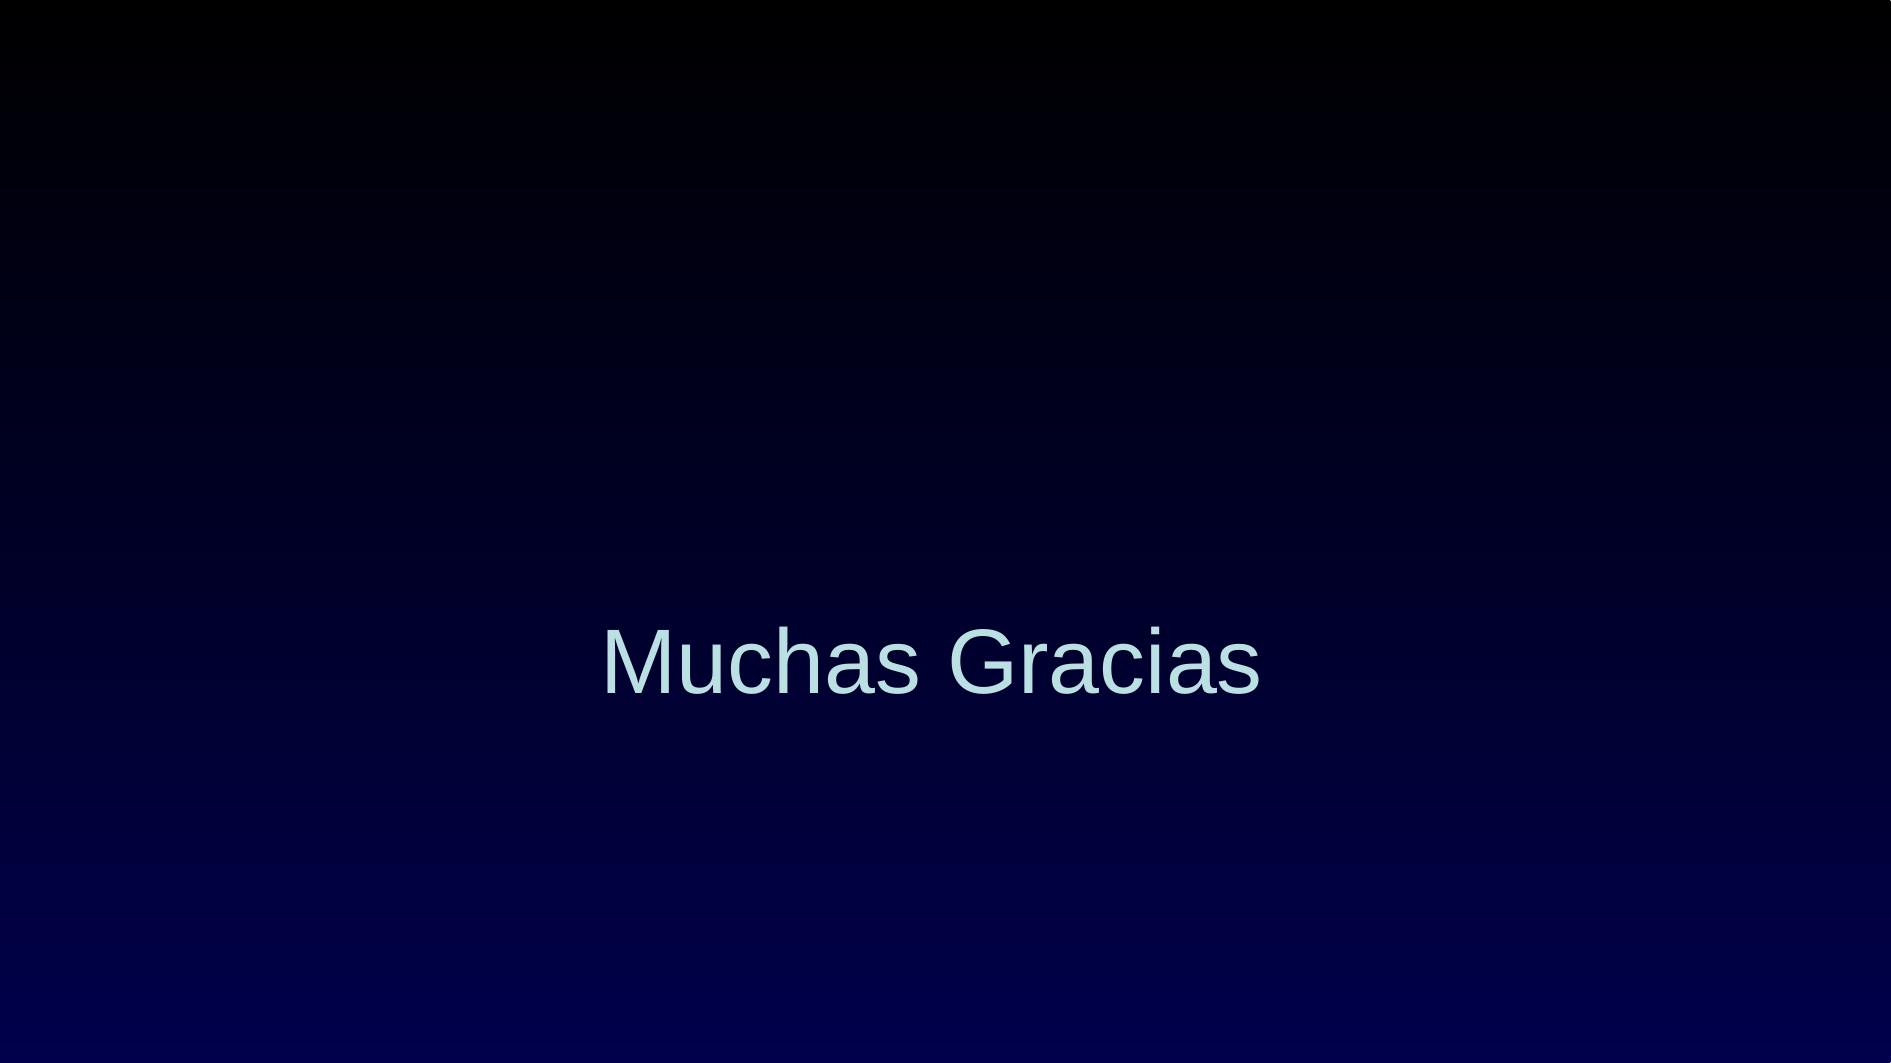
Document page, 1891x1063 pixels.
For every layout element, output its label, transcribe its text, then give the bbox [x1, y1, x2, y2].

text_box Muchas Gracias [141, 543, 1749, 772]
